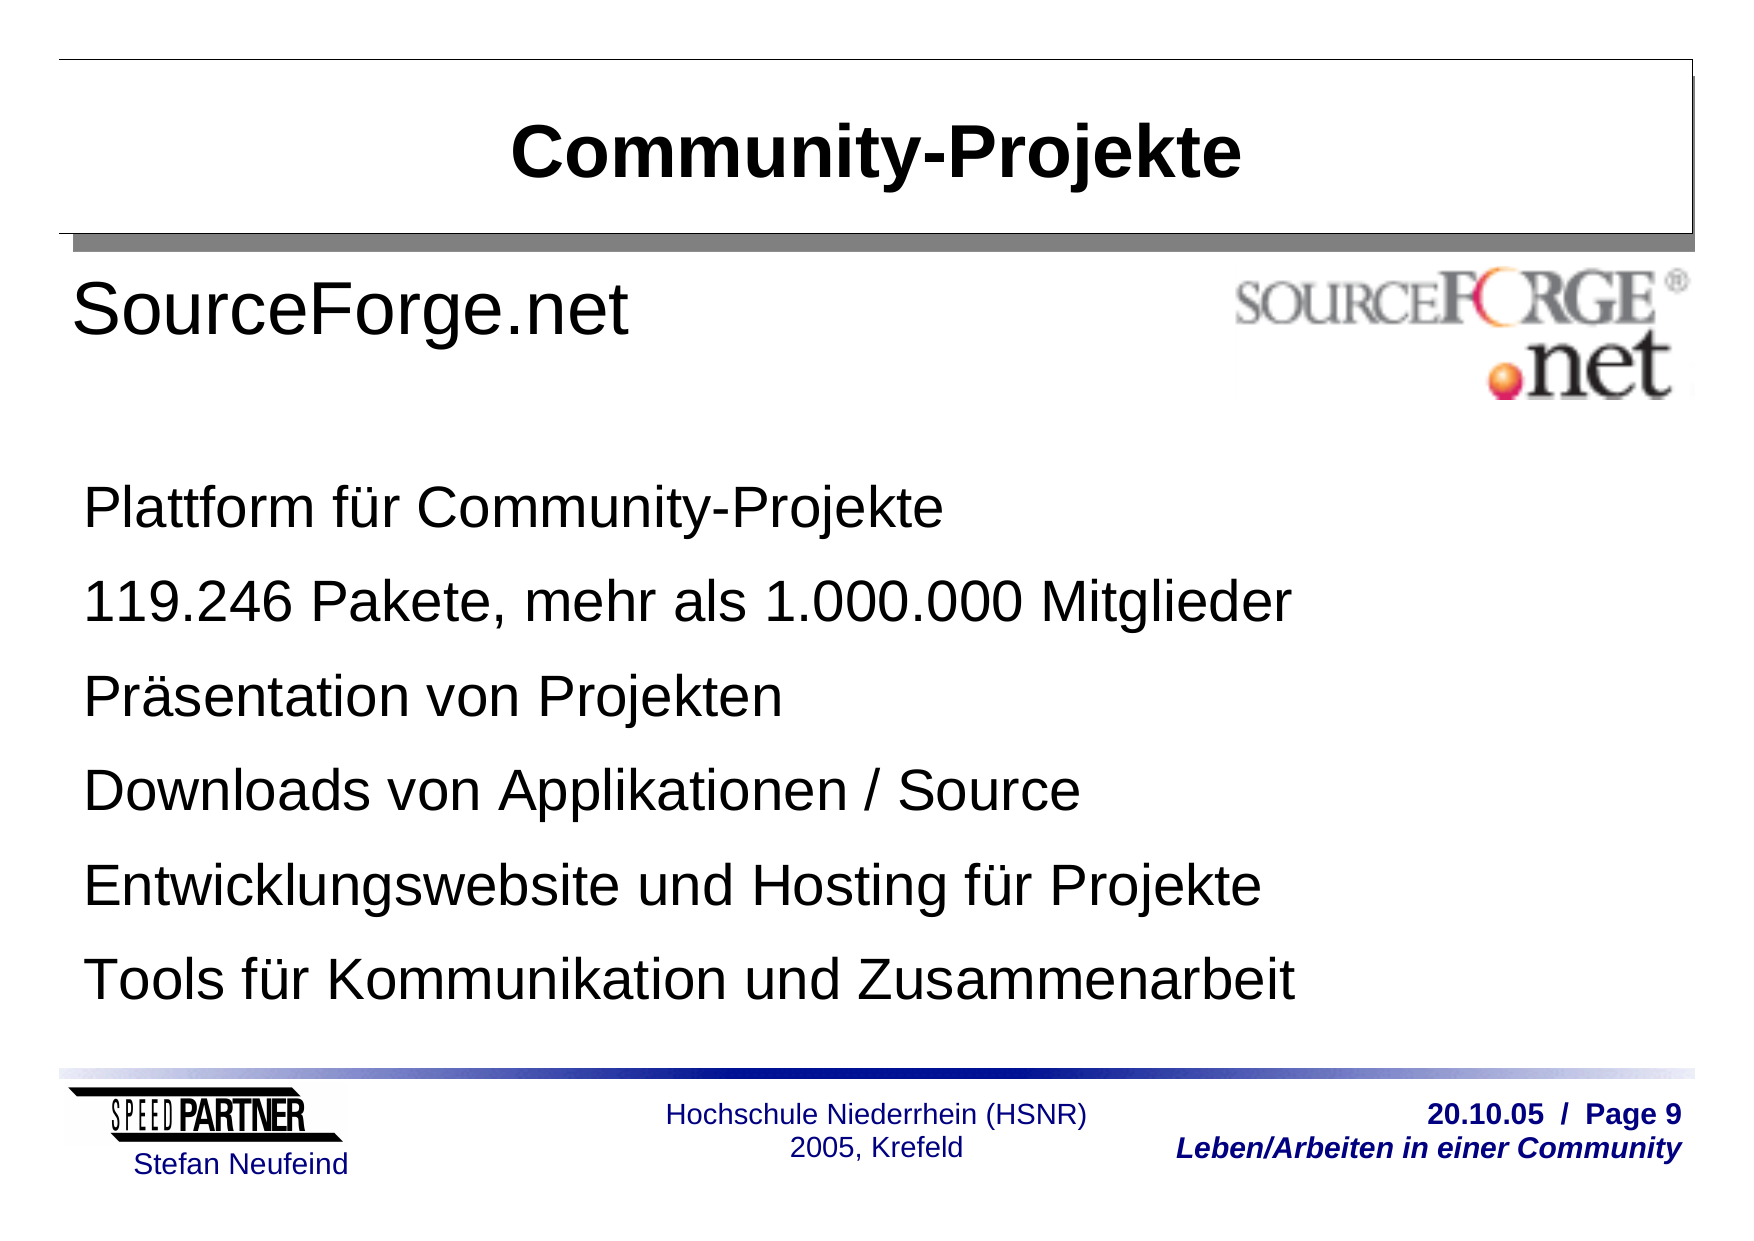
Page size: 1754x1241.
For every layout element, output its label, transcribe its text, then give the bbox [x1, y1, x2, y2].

title Community-Projekte [59, 59, 1695, 244]
picture [1234, 266, 1695, 400]
picture [64, 1082, 348, 1146]
picture [59, 1068, 1695, 1079]
list SourceForge.net Plattform für Community-Projekte 119.246 Pakete, mehr als 1.000.000 Mitglieder Präsentation von Projekten Downloads von Applikationen / Source Entwicklungswebsite und Hosting für Projekte Tools für Kommunikation und Zusammenarbeit [71, 266, 1695, 1049]
